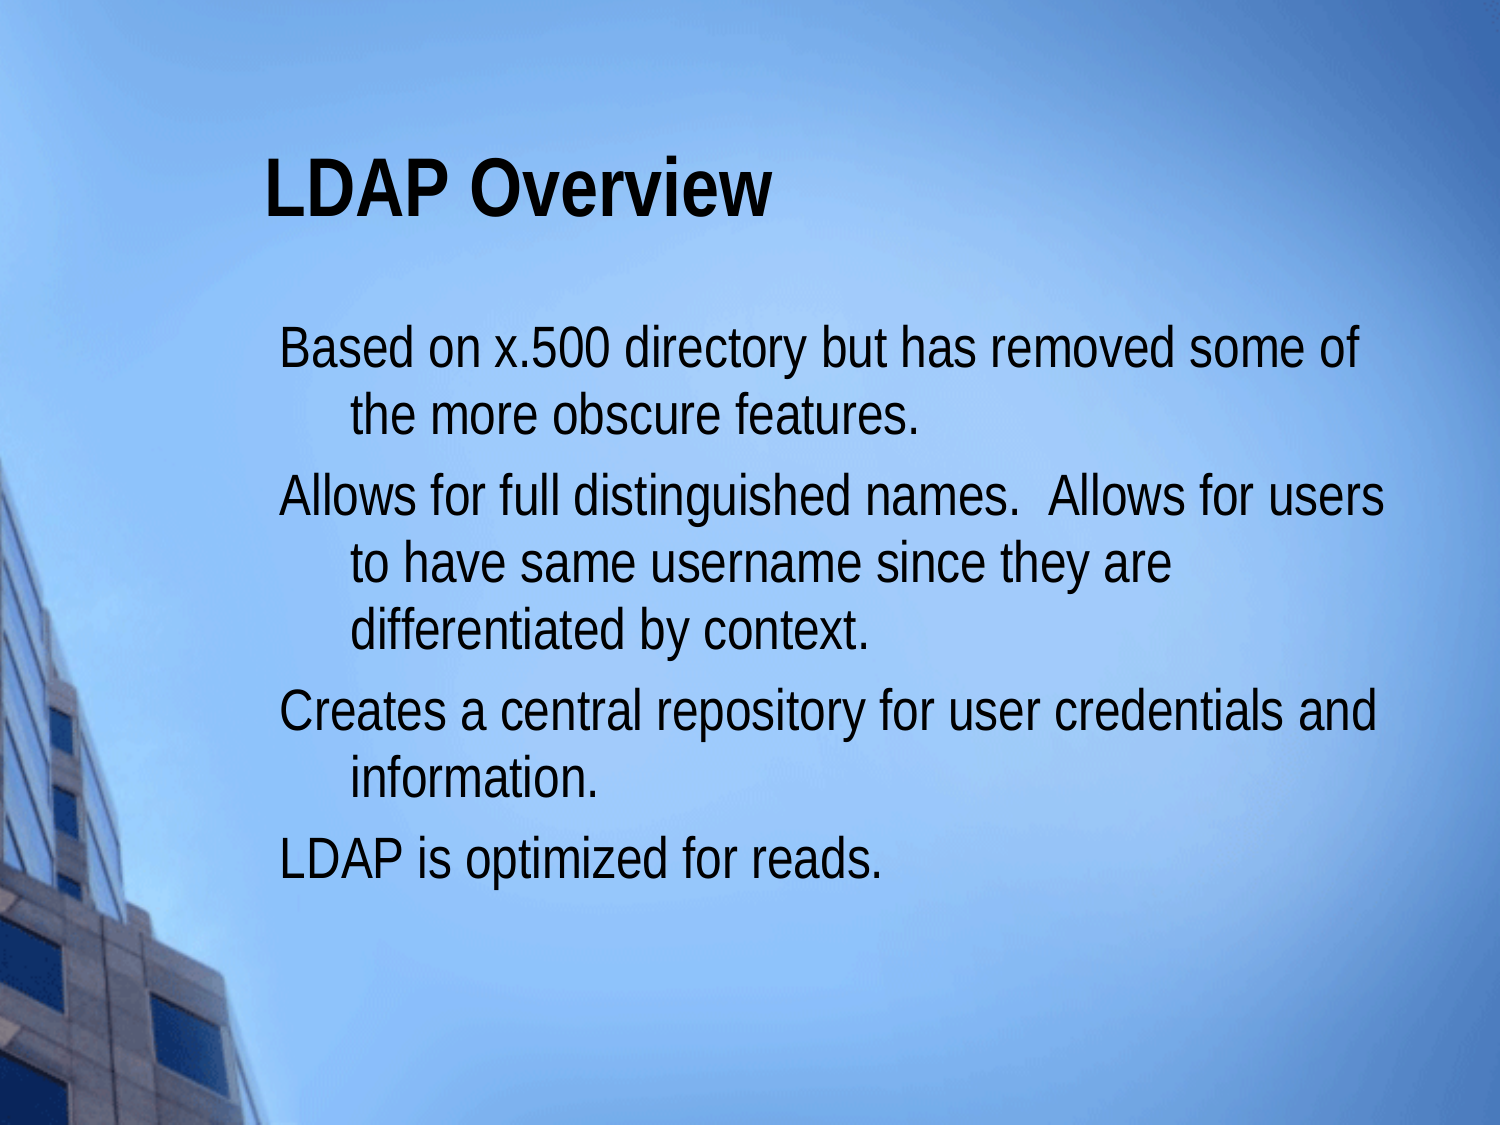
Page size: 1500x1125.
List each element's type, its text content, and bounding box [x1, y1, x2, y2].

list Based on x.500 directory but has removed some of the more obscure features. Allows for full distinguished names. Allows for users to have same username since they are differentiated by context. Creates a central repository for user credentials and information. LDAP is optimized for reads. [253, 305, 1416, 1042]
title LDAP Overview [249, 112, 1413, 338]
picture [0, 0, 1500, 1125]
